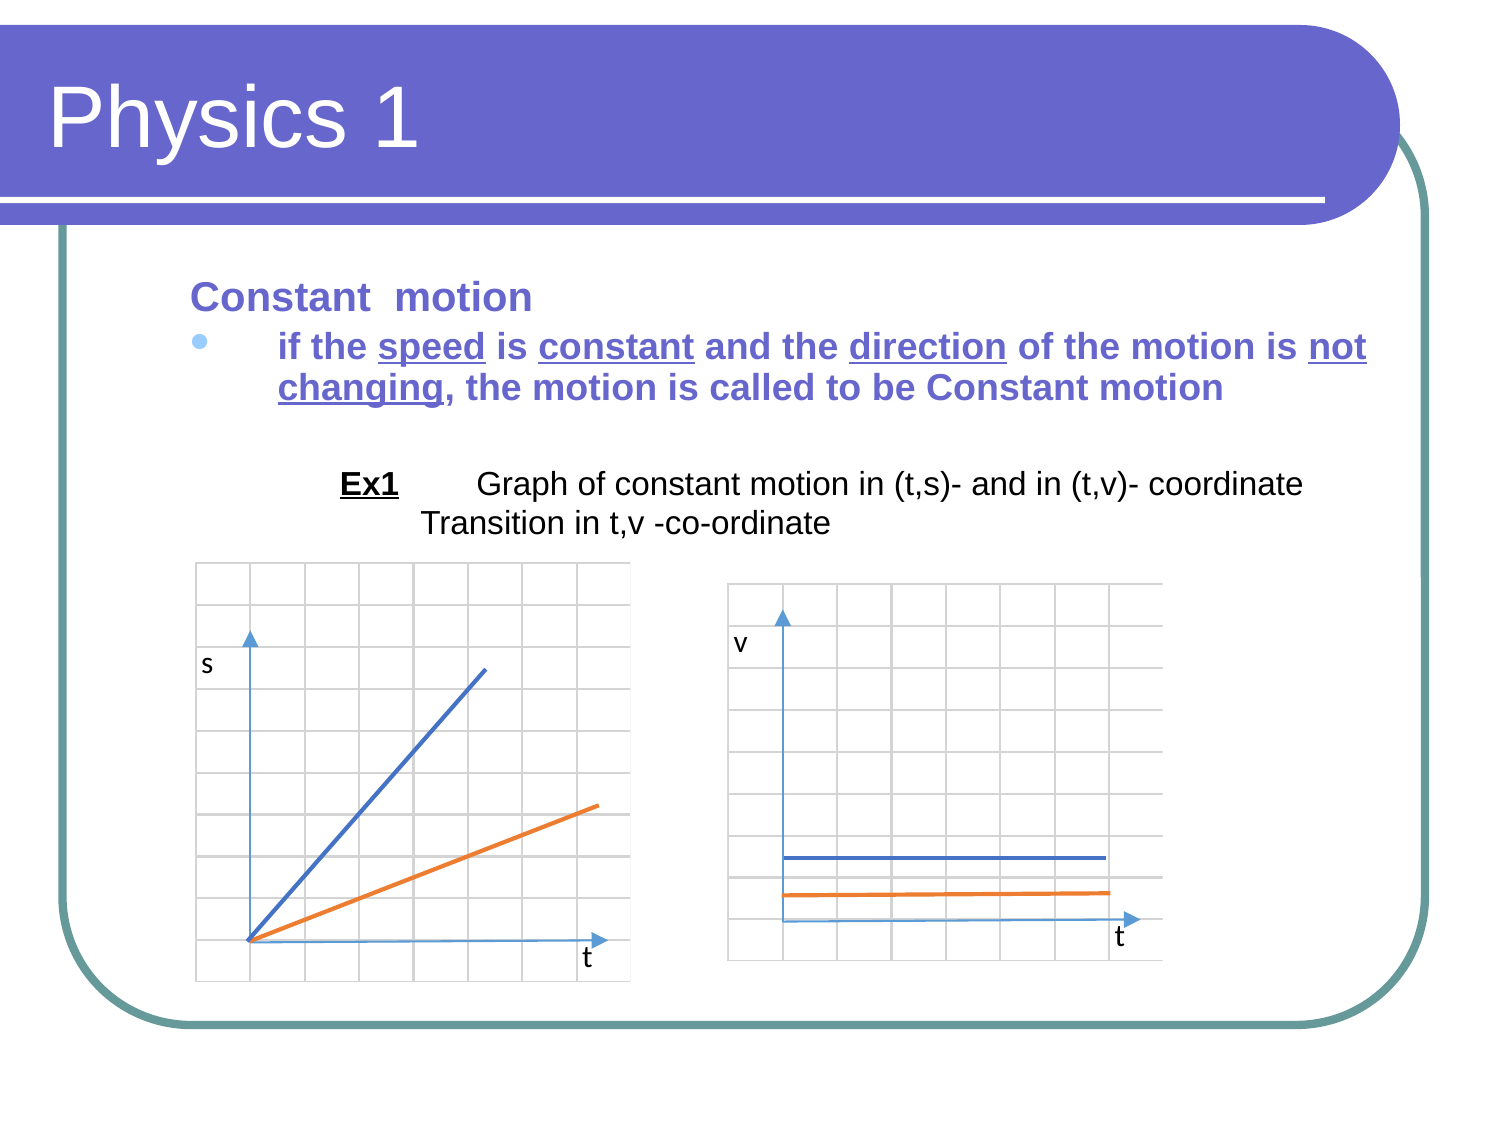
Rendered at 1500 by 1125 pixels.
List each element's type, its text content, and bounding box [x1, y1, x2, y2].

list Constant motion if the speed is constant and the direction of the motion is not changing, the motion is called to be Constant motion Ex1 Graph of constant motion in (t,s)- and in (t,v)- coordinate Transition in t,v -co-ordinate [99, 262, 1400, 988]
picture [194, 562, 633, 984]
title Physics 1 [32, 37, 1347, 188]
picture [727, 583, 1165, 963]
